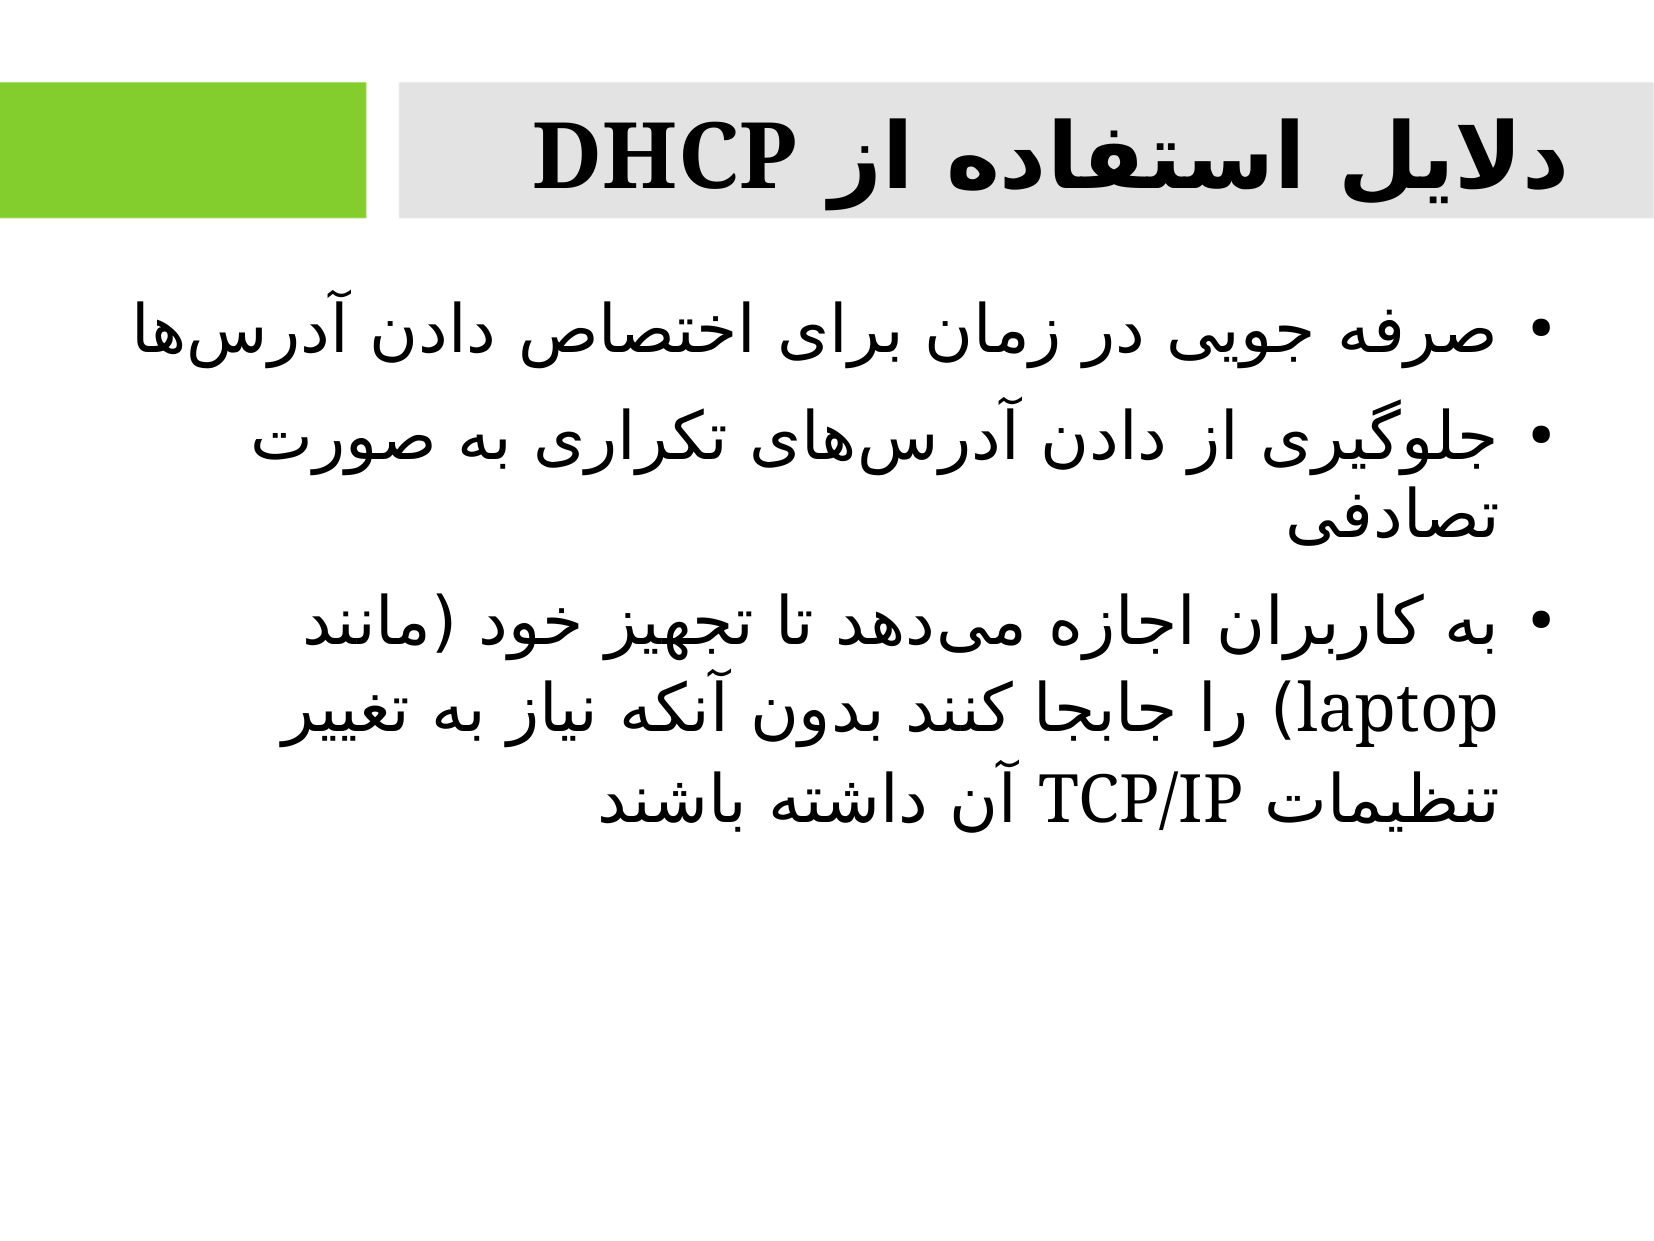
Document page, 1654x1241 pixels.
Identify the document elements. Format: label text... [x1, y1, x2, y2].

title دلایل استفاده از DHCP [82, 49, 1571, 257]
picture [0, 0, 1654, 1241]
list صرفه جویی در زمان برای اختصاص دادن آدرس‌ها جلوگیری از دادن آدرس‌های تکراری به صورت تصادفی به کاربران اجازه می‌دهد تا تجهیز خود (مانند laptop) را جابجا کنند بدون آنکه نیاز به تغییر تنظیمات TCP/IP آن داشته باشند [82, 290, 1571, 1182]
